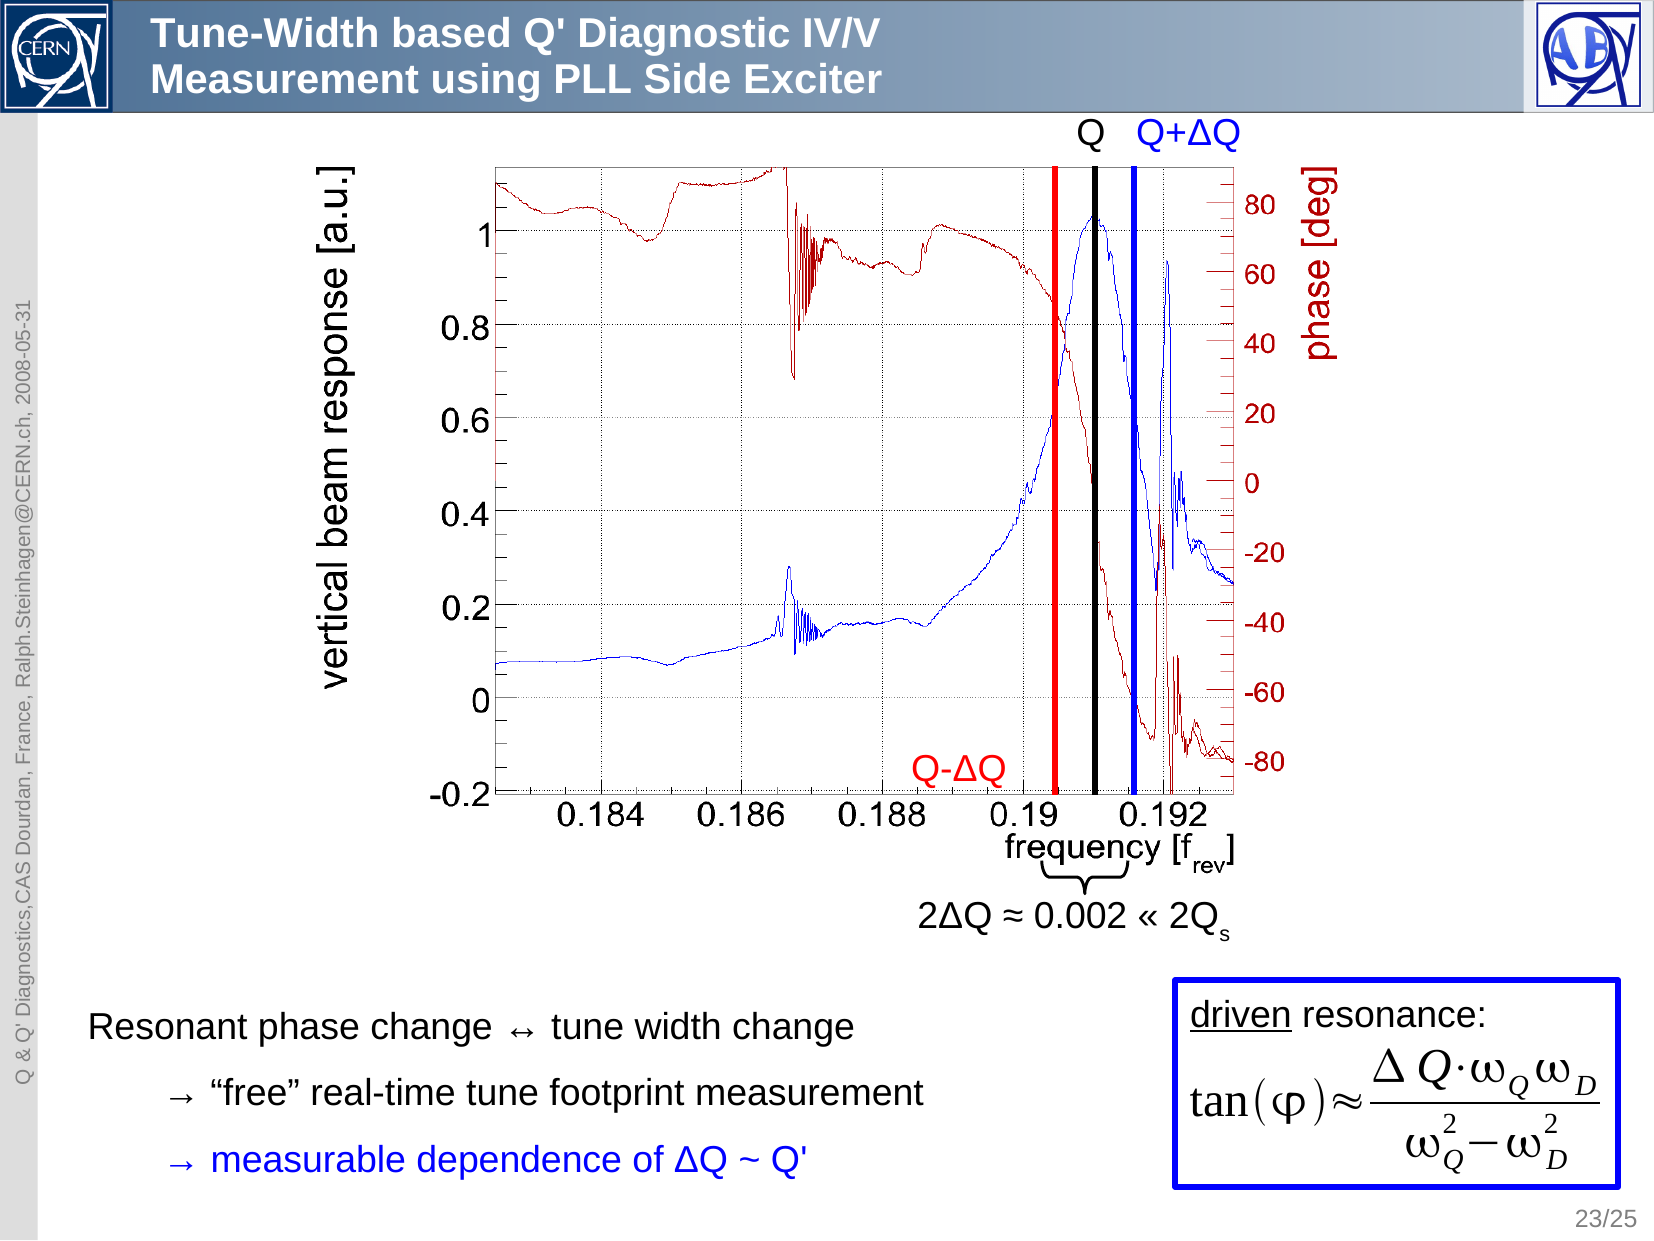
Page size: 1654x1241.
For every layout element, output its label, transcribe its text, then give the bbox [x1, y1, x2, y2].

list Resonant phase change ↔ tune width change → “free” real-time tune footprint measurement → measurable dependence of ΔQ ~ Q' [87, 137, 1593, 1181]
list Resonant phase change ↔ tune width change → “free” real-time tune footprint measurement → measurable dependence of ΔQ ~ Q' [1178, 983, 1593, 1039]
picture [1535, 1, 1642, 108]
text_box Q+ΔQ [1121, 104, 1273, 168]
text_box 2ΔQ ≈ 0.002 « 2Qs [902, 887, 1287, 962]
picture [0, 0, 113, 113]
title Tune-Width based Q' Diagnostic IV/V Measurement using PLL Side Exciter [150, 0, 1514, 113]
picture [307, 152, 1348, 881]
text_box Q-ΔQ [896, 739, 1038, 804]
text_box Q [1061, 104, 1121, 168]
chart [1178, 1039, 1614, 1176]
text_box driven resonance: [1175, 986, 1503, 1044]
